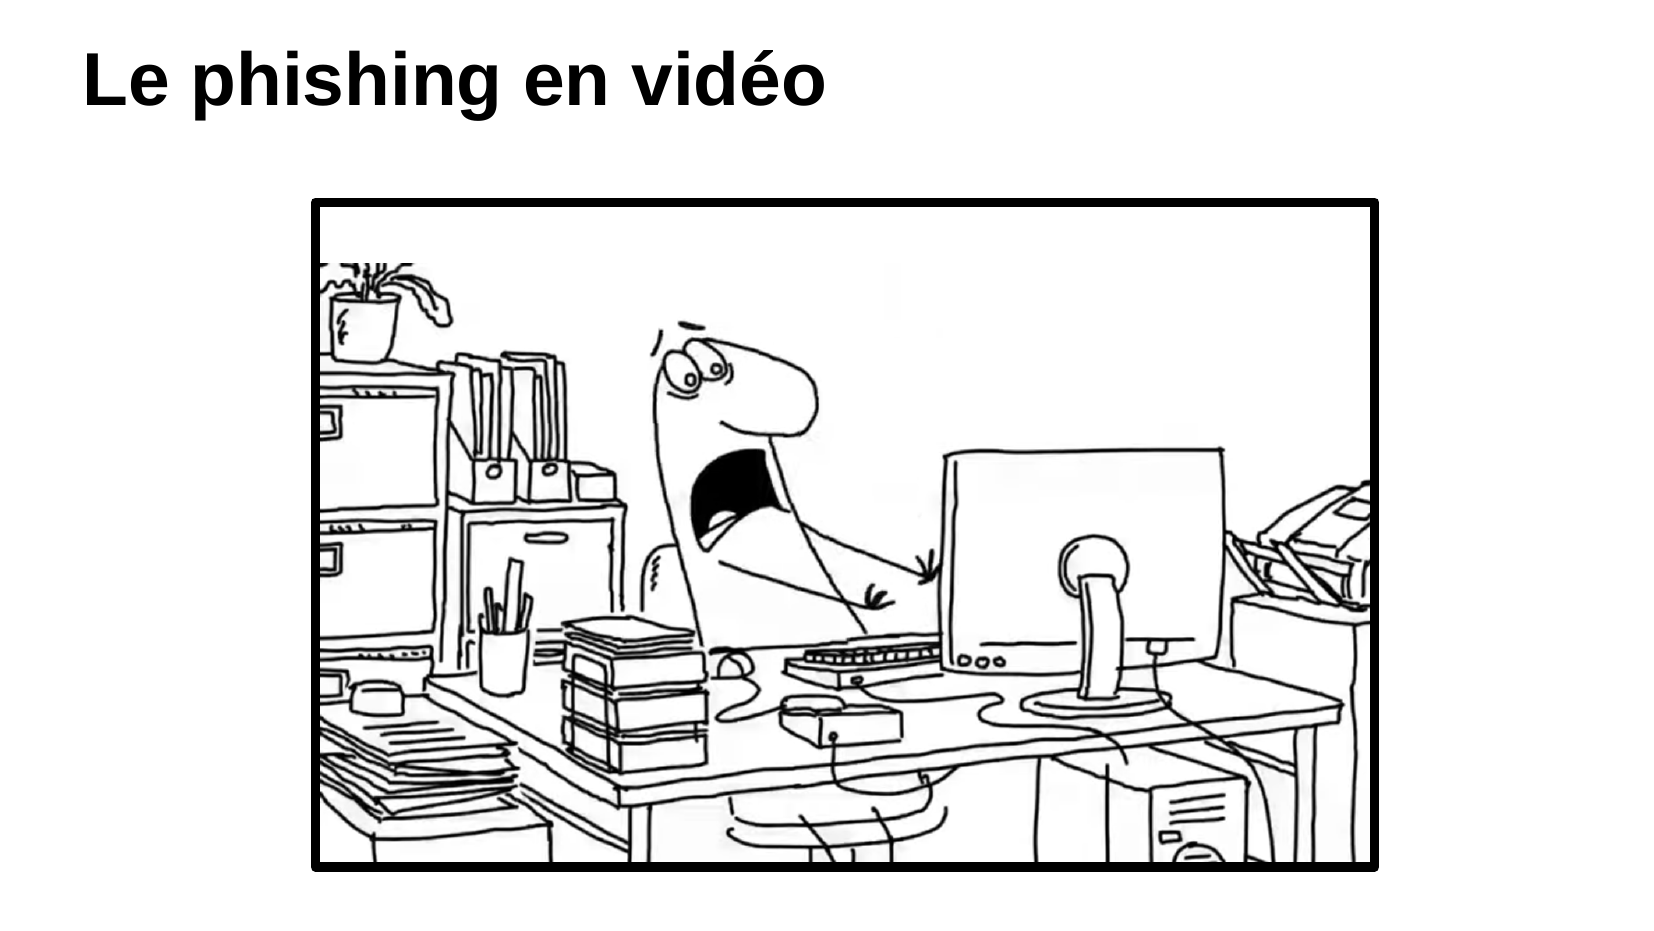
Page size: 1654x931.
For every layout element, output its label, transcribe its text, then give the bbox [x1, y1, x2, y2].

title Le phishing en vidéo [82, 37, 1571, 193]
picture [320, 206, 1371, 863]
